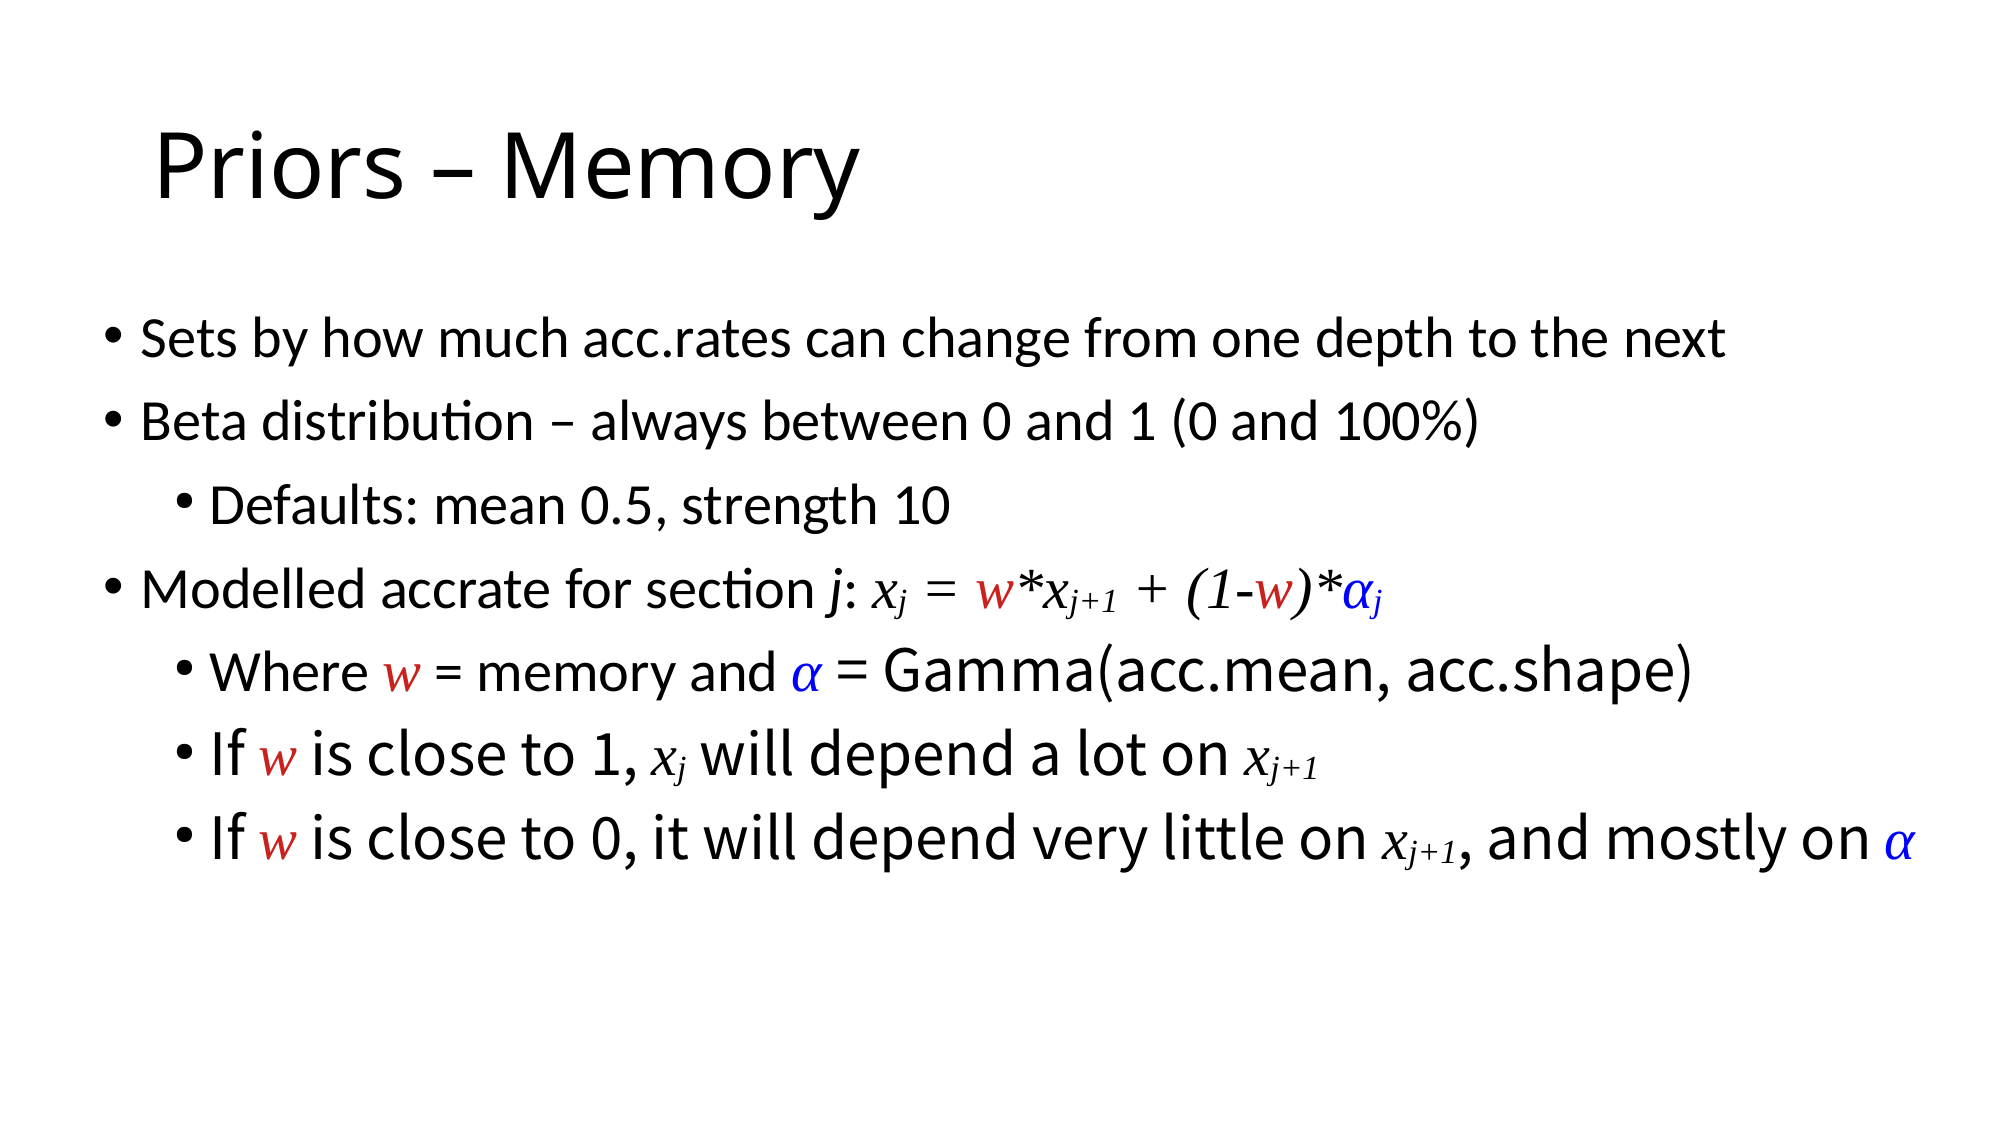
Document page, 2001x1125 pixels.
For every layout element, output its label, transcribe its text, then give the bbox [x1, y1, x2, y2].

text_box Priors – Memory [137, 59, 1863, 278]
text_box Sets by how much acc.rates can change from one depth to the next Beta distribution – always between 0 and 1 (0 and 100%) Defaults: mean 0.5, strength 10 Modelled accrate for section j: xj = w*xj+1 + (1-w)*αj Where w = memory and α = Gamma(acc.mean, acc.shape) If w is close to 1, xj will depend a lot on xj+1 If w is close to 0, it will depend very little on xj+1, and mostly on α [88, 299, 1949, 1014]
